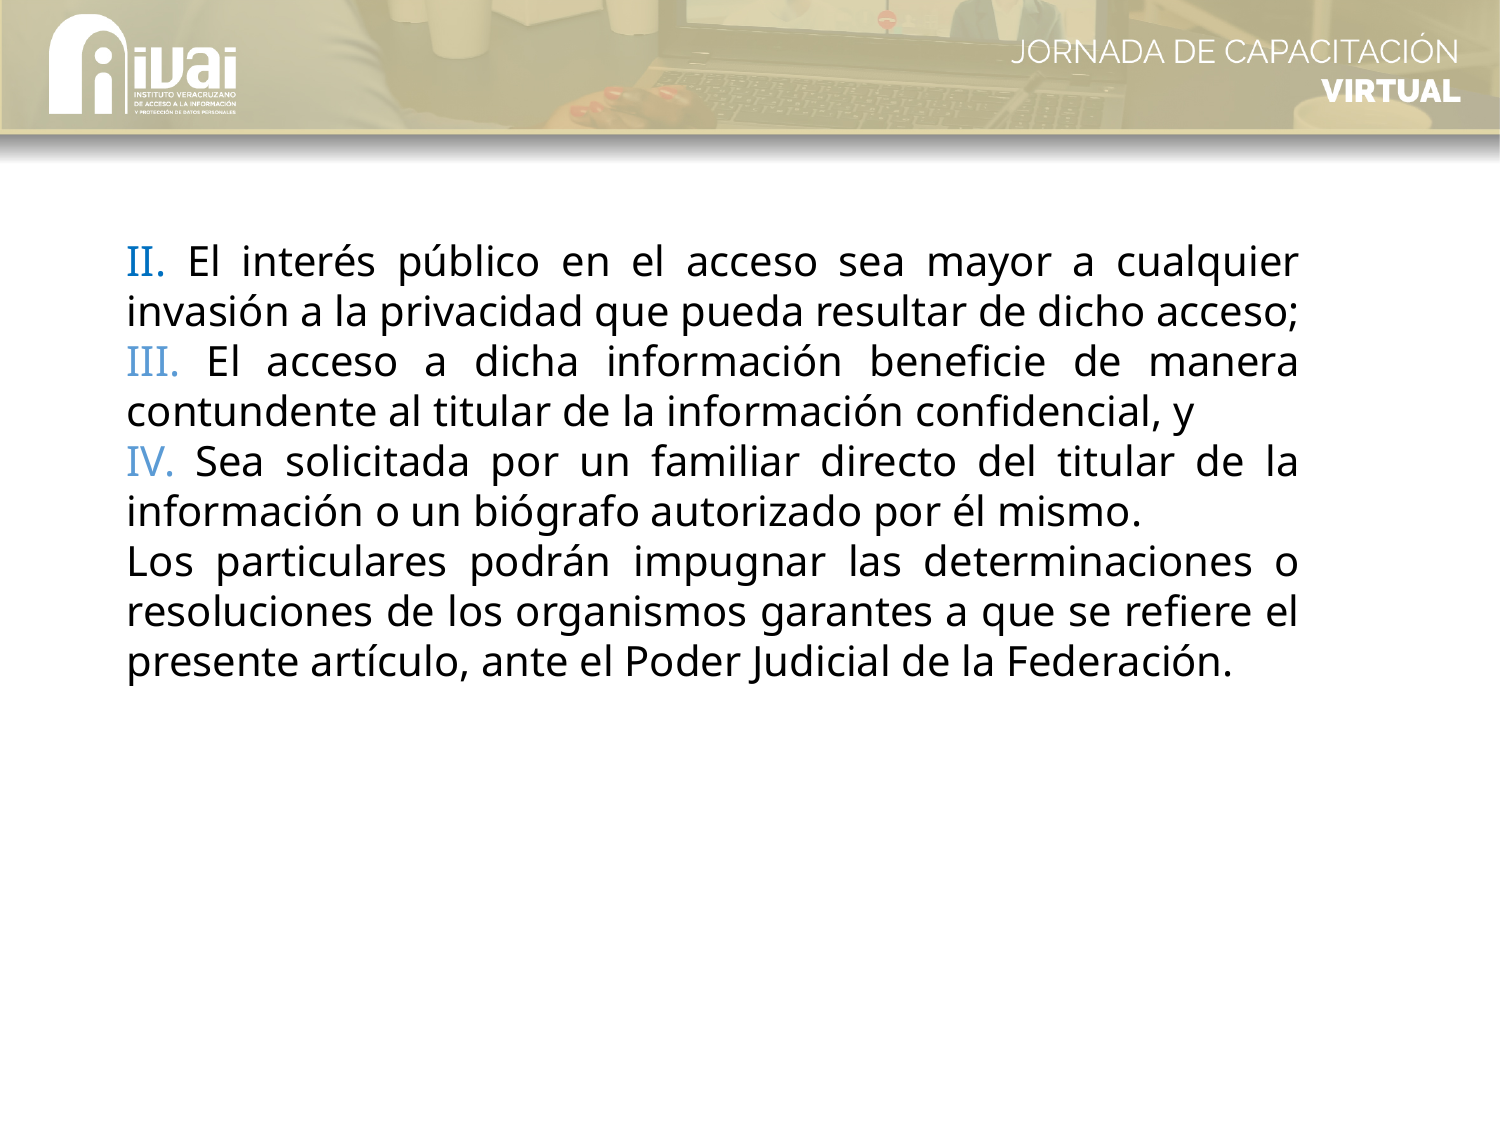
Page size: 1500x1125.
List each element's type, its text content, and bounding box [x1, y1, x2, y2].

text_box II. El interés público en el acceso sea mayor a cualquier invasión a la privacidad que pueda resultar de dicho acceso; III. El acceso a dicha información beneficie de manera contundente al titular de la información confidencial, y IV. Sea solicitada por un familiar directo del titular de la información o un biógrafo autorizado por él mismo. Los particulares podrán impugnar las determinaciones o resoluciones de los organismos garantes a que se refiere el presente artículo, ante el Poder Judicial de la Federación. [112, 227, 1320, 692]
